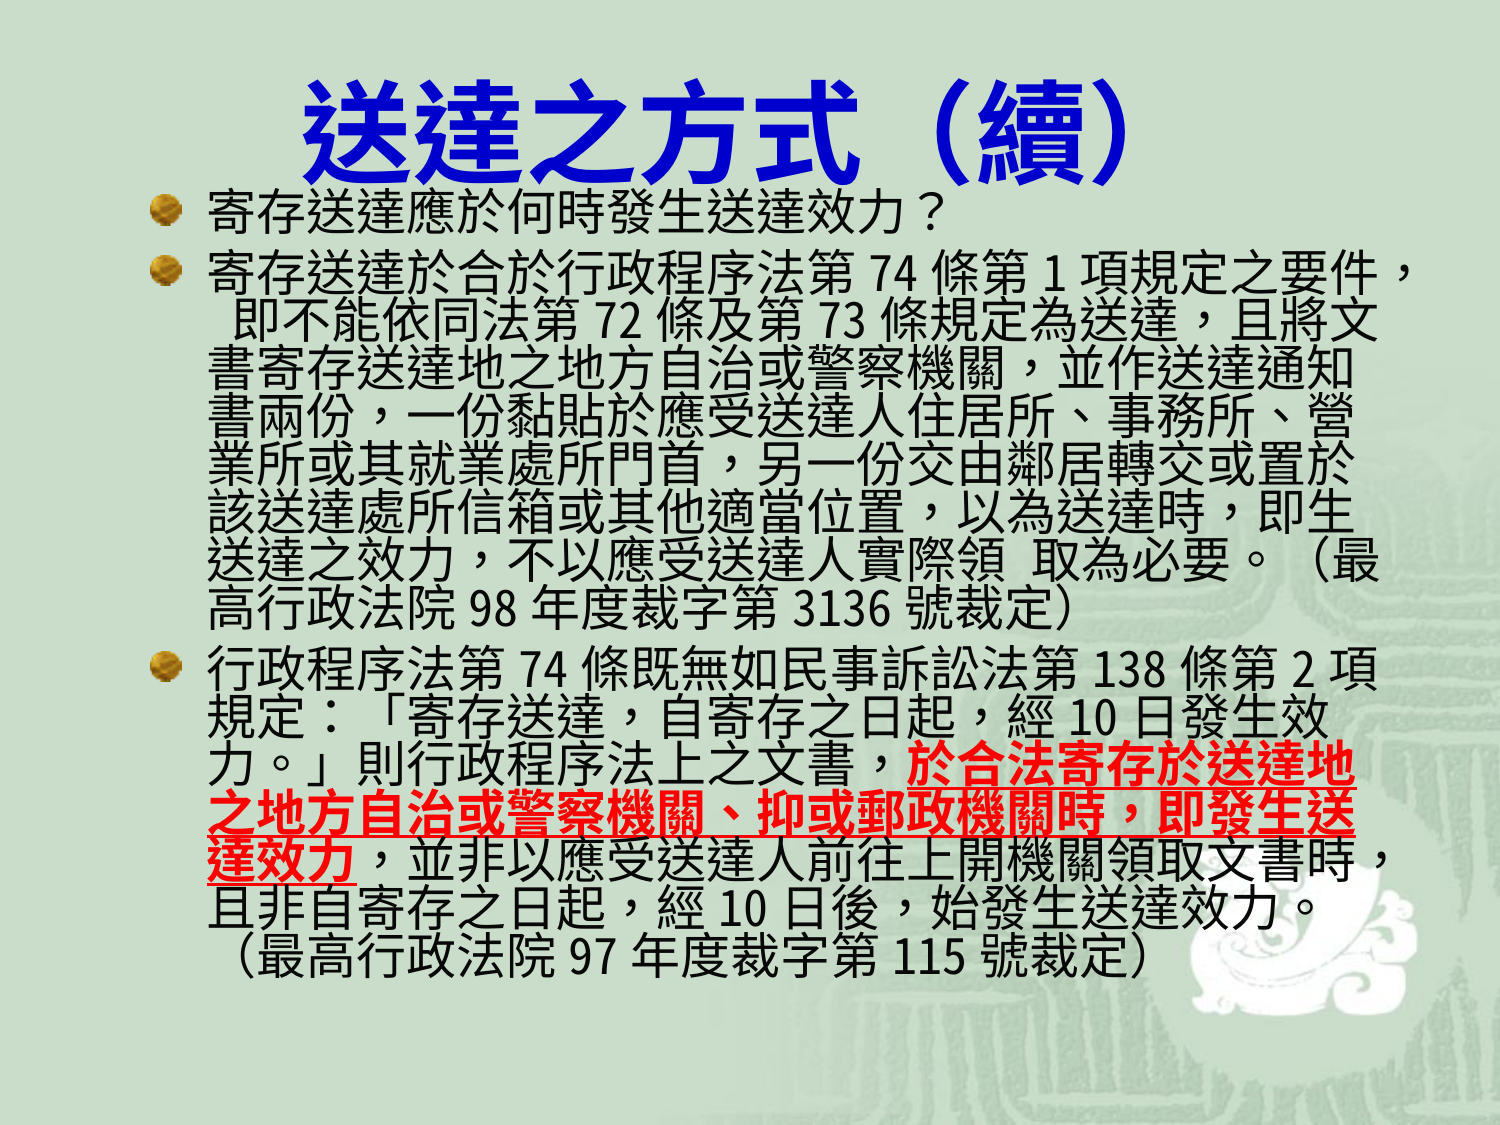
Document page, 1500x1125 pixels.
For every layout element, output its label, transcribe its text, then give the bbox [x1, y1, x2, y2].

list 寄存送達應於何時發生送達效力？ 寄存送達於合於行政程序法第74條第1項規定之要件， 即不能依同法第72條及第73條規定為送達，且將文書寄存送達地之地方自治或警察機關，並作送達通知書兩份，一份黏貼於應受送達人住居所、事務所、營業所或其就業處所門首，另一份交由鄰居轉交或置於該送達處所信箱或其他適當位置，以為送達時，即生送達之效力，不以應受送達人實際領 取為必要。（最高行政法院98年度裁字第3136號裁定） 行政程序法第74條既無如民事訴訟法第138條第2項規定：「寄存送達，自寄存之日起，經10日發生效力。」則行政程序法上之文書，於合法寄存於送達地之地方自治或警察機關、抑或郵政機關時，即發生送達效力，並非以應受送達人前往上開機關領取文書時，且非自寄存之日起，經10日後，始發生送達效力。（最高行政法院97年度裁字第115號裁定） [135, 184, 1411, 1025]
picture [0, 0, 1500, 1125]
title 送達之方式（續） [112, 55, 1388, 206]
